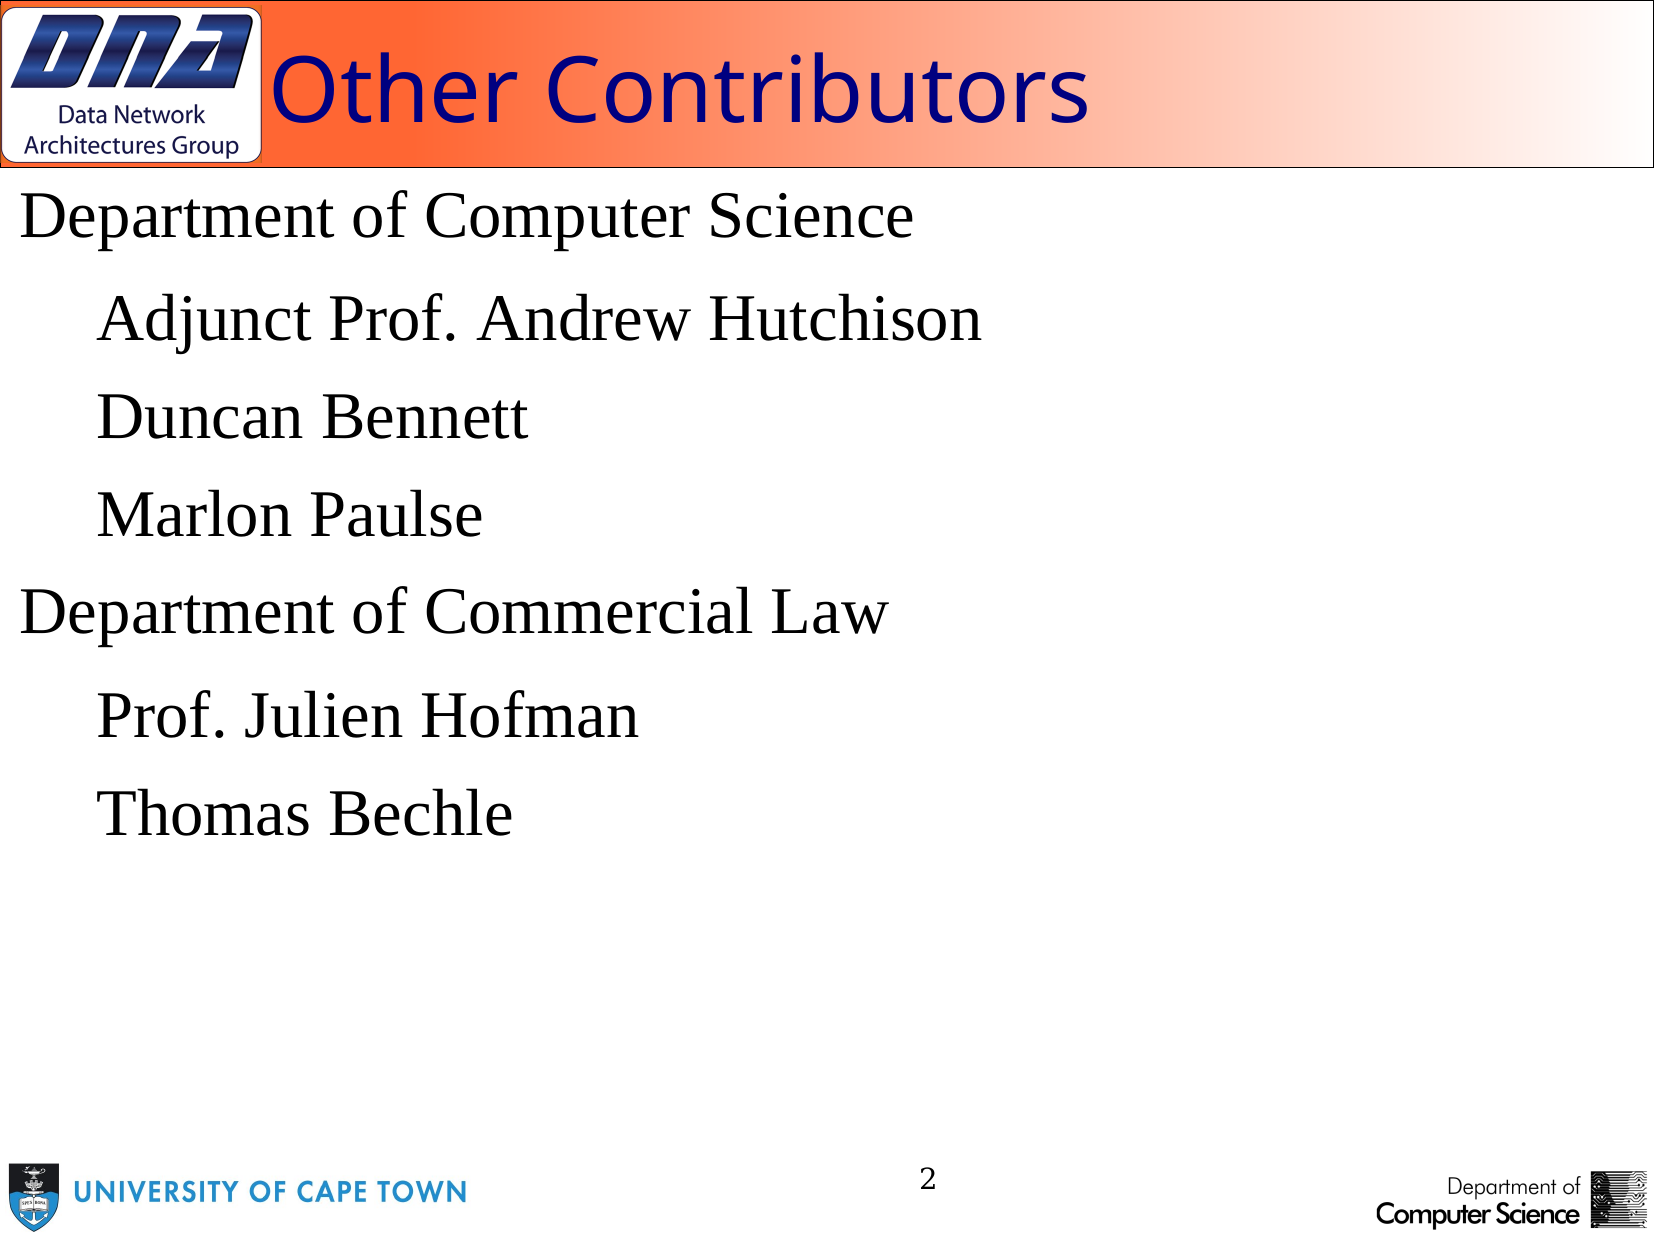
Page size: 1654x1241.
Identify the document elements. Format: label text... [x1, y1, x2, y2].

list Department of Computer Science Adjunct Prof. Andrew Hutchison Duncan Bennett Marlon Paulse Department of Commercial Law Prof. Julien Hofman Thomas Bechle [2, 177, 1654, 1153]
picture [1368, 1159, 1654, 1235]
picture [0, 5, 262, 163]
title Other Contributors [268, 11, 1654, 163]
picture [5, 1159, 479, 1235]
